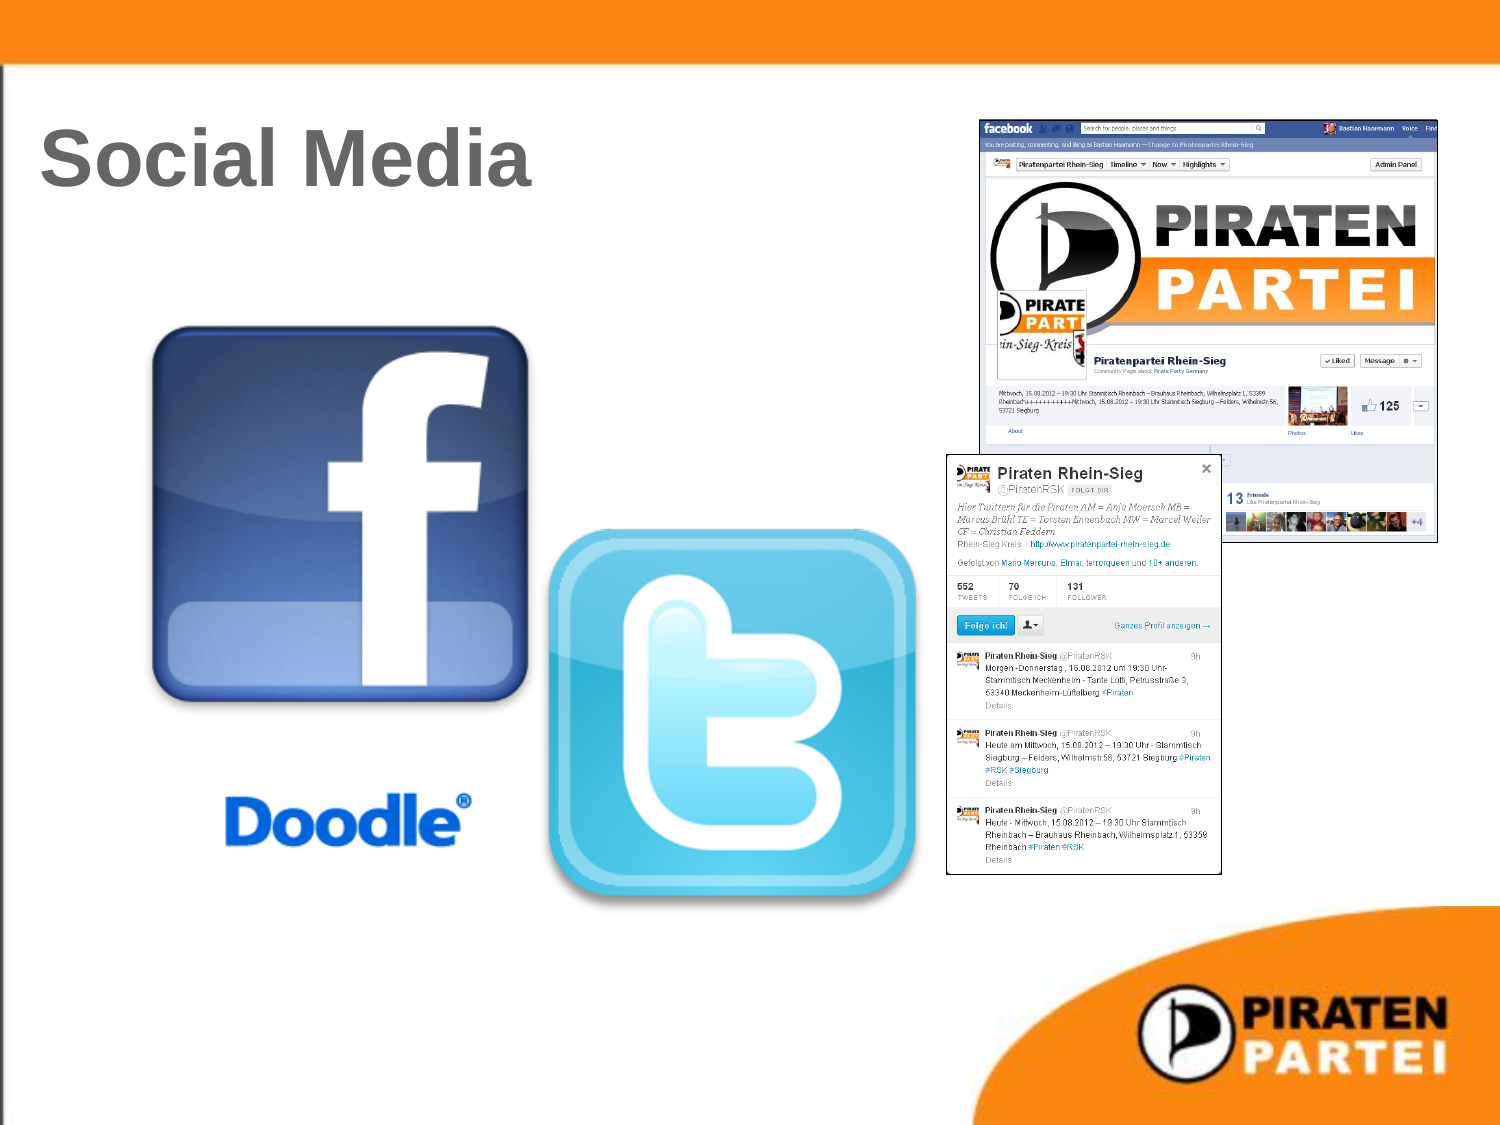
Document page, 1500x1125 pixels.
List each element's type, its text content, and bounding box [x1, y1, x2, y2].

picture [140, 320, 933, 921]
title Social Media [24, 97, 1375, 212]
picture [207, 767, 483, 875]
picture [946, 120, 1437, 875]
picture [971, 906, 1500, 1125]
